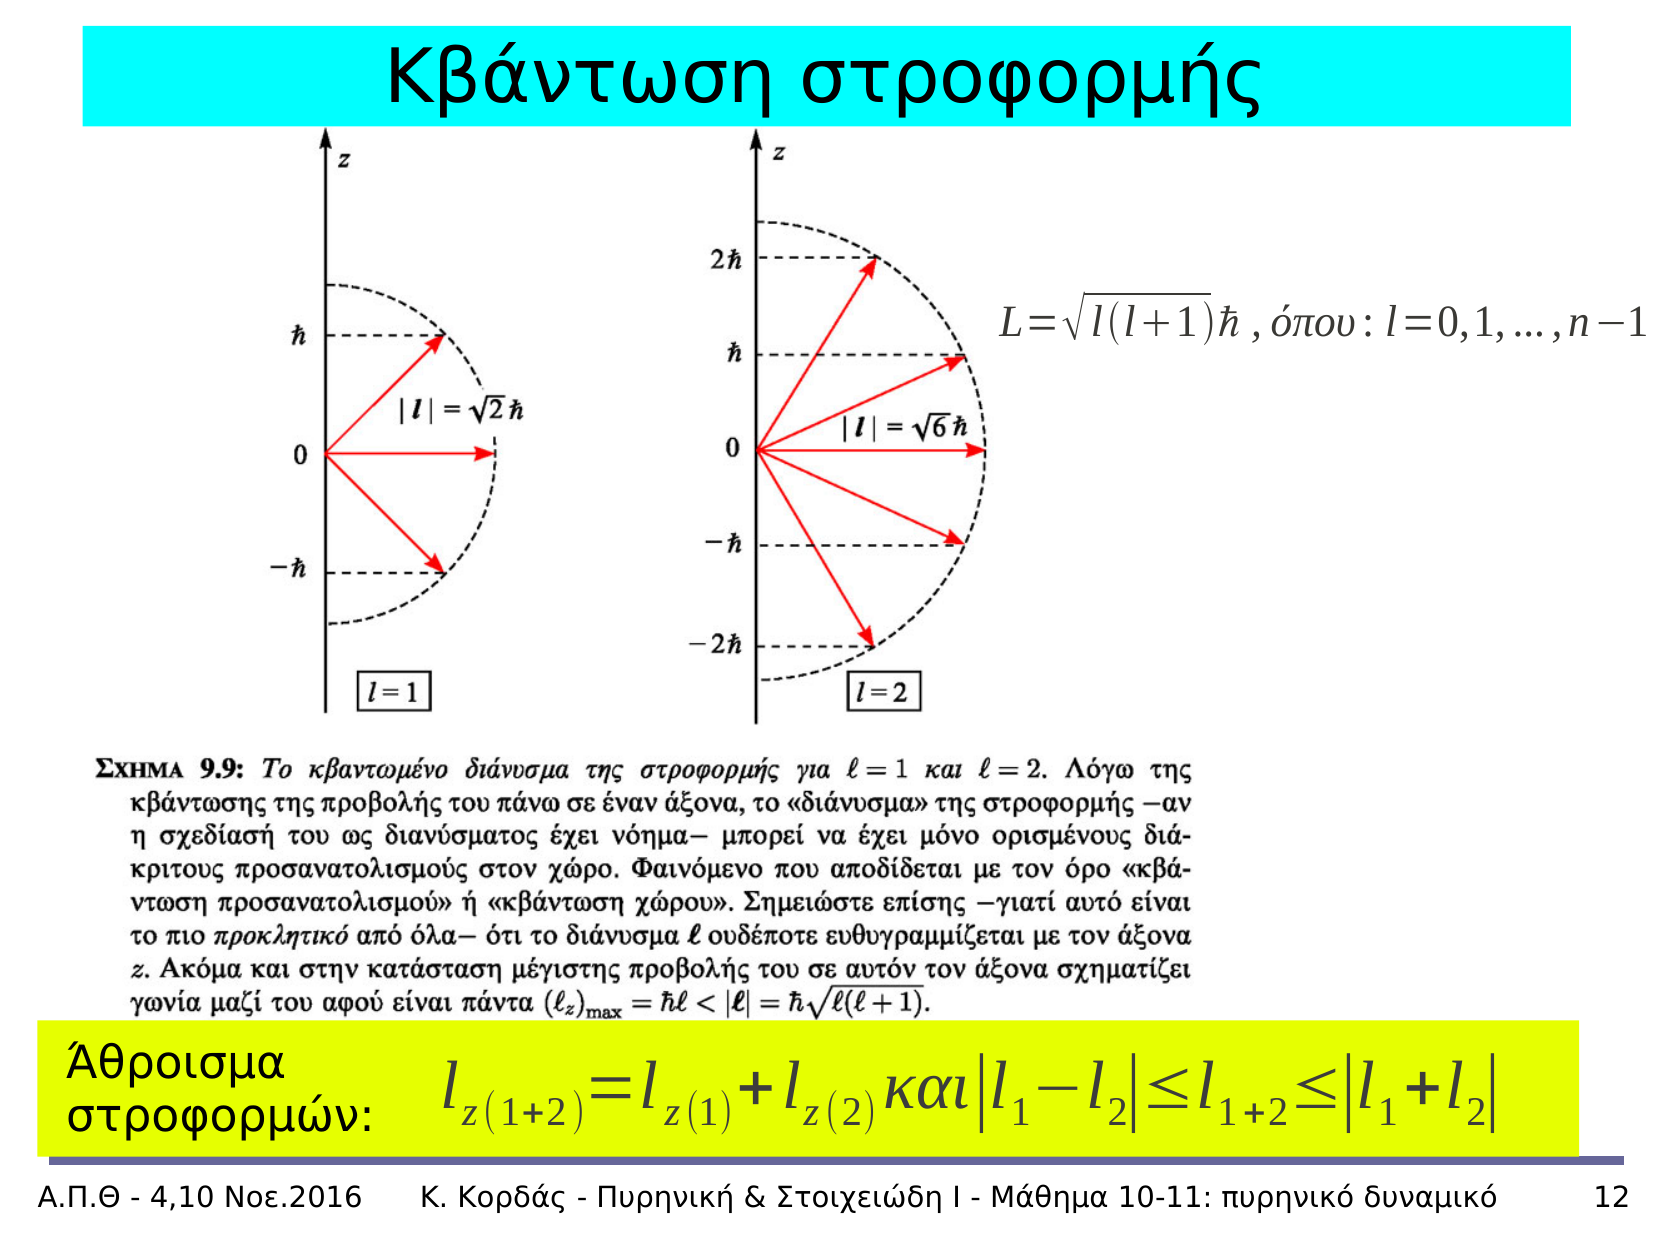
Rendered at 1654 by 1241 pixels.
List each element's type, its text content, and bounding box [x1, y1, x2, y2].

text_box Άθροισμα στροφορμών: [51, 1028, 391, 1151]
picture [83, 127, 1209, 1020]
text_box [37, 1020, 1580, 1157]
chart [982, 286, 1654, 351]
title Κβάντωση στροφορμής [82, 32, 1571, 120]
chart [424, 1048, 1521, 1139]
